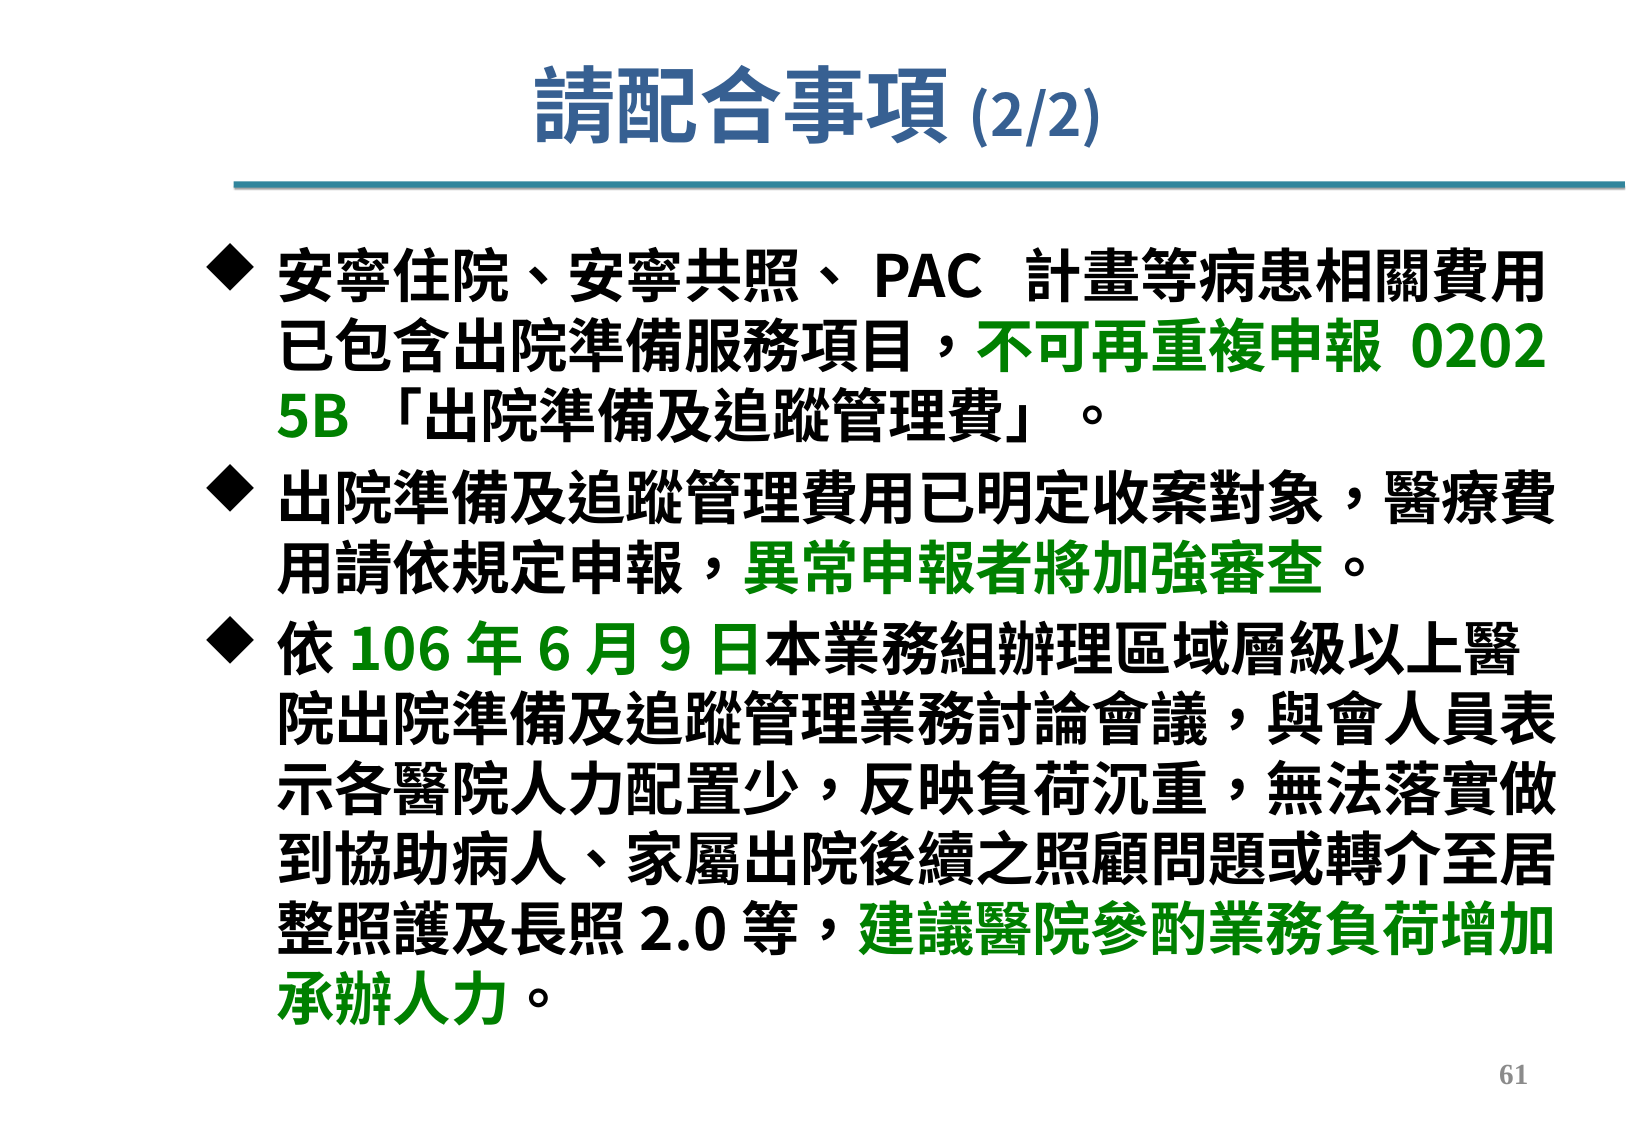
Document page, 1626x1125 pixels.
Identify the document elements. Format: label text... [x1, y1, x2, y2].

slide_number <編號> [1164, 1042, 1544, 1103]
title 請配合事項(2/2) [80, 27, 1557, 179]
list 安寧住院、安寧共照、PAC 計畫等病患相關費用已包含出院準備服務項目，不可再重複申報 02025B「出院準備及追蹤管理費」。 出院準備及追蹤管理費用已明定收案對象，醫療費用請依規定申報，異常申報者將加強審查。 依106年6月9日本業務組辦理區域層級以上醫院出院準備及追蹤管理業務討論會議，與會人員表示各醫院人力配置少，反映負荷沉重，無法落實做到協助病人、家屬出院後續之照顧問題或轉介至居整照護及長照2.0等，建議醫院參酌業務負荷增加承辦人力。 [186, 231, 1581, 1059]
